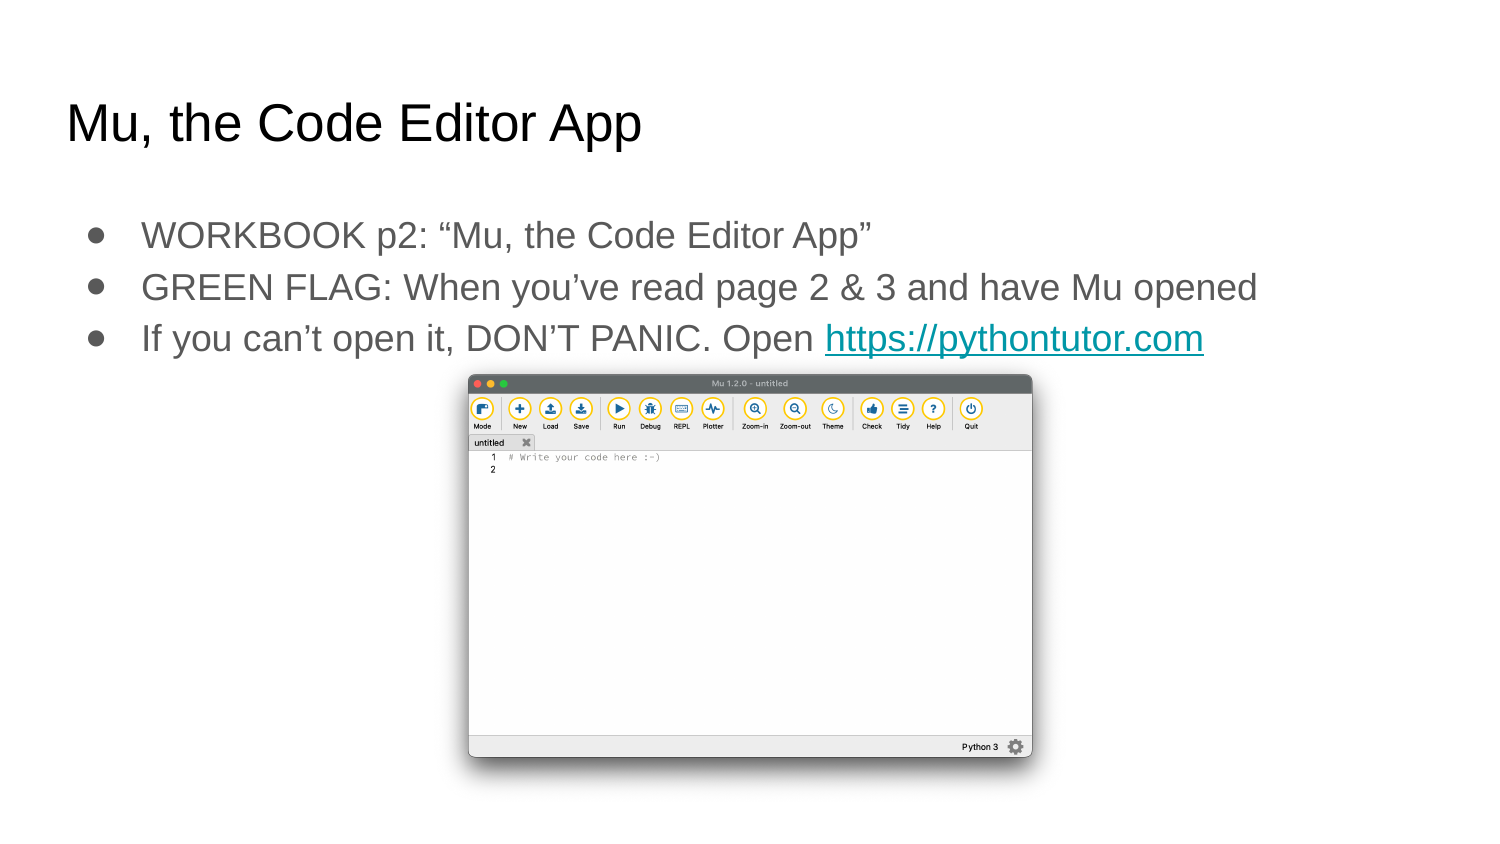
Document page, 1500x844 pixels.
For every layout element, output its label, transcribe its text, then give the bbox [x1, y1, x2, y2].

list WORKBOOK p2: “Mu, the Code Editor App” GREEN FLAG: When you’ve read page 2 & 3 and have Mu opened If you can’t open it, DON’T PANIC. Open https://pythontutor.com [51, 189, 1449, 750]
title Mu, the Code Editor App [51, 72, 1449, 167]
picture [434, 353, 1066, 803]
